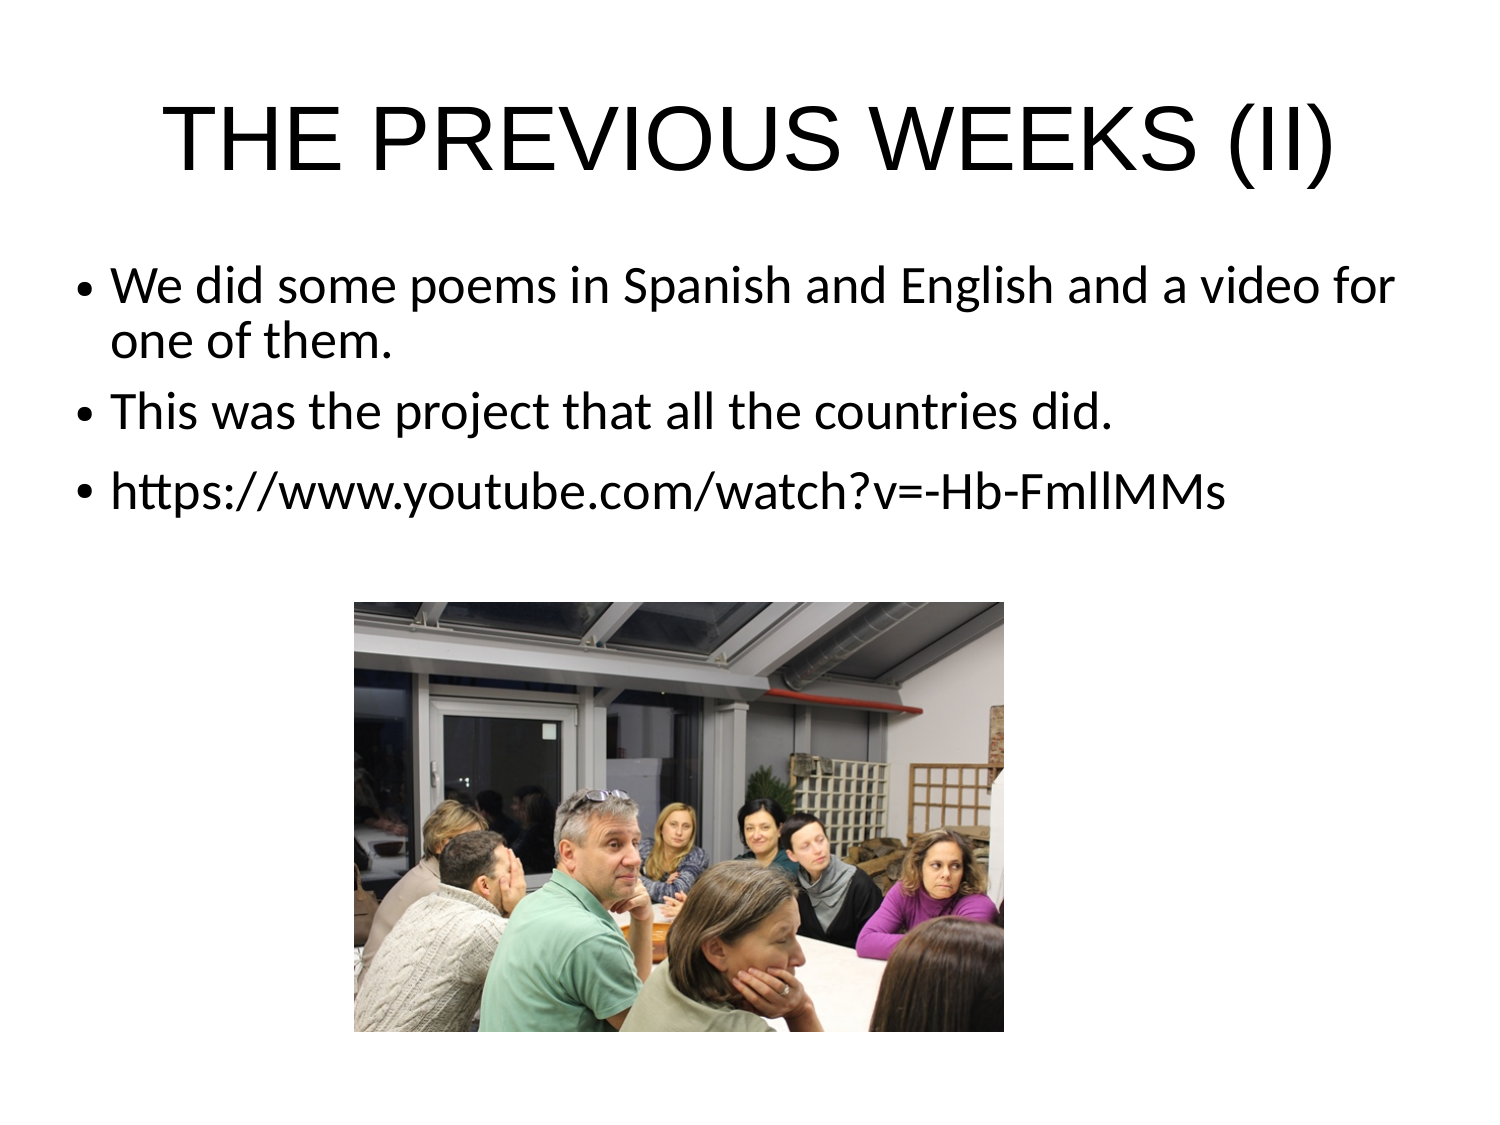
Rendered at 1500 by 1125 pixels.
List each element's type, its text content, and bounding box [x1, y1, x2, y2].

subtitle We did some poems in Spanish and English and a video for one of them. This was the project that all the countries did. https://www.youtube.com/watch?v=-Hb-FmllMMs [75, 263, 1425, 916]
picture [354, 602, 1004, 1032]
title THE PREVIOUS WEEKS (II) [75, 45, 1426, 233]
